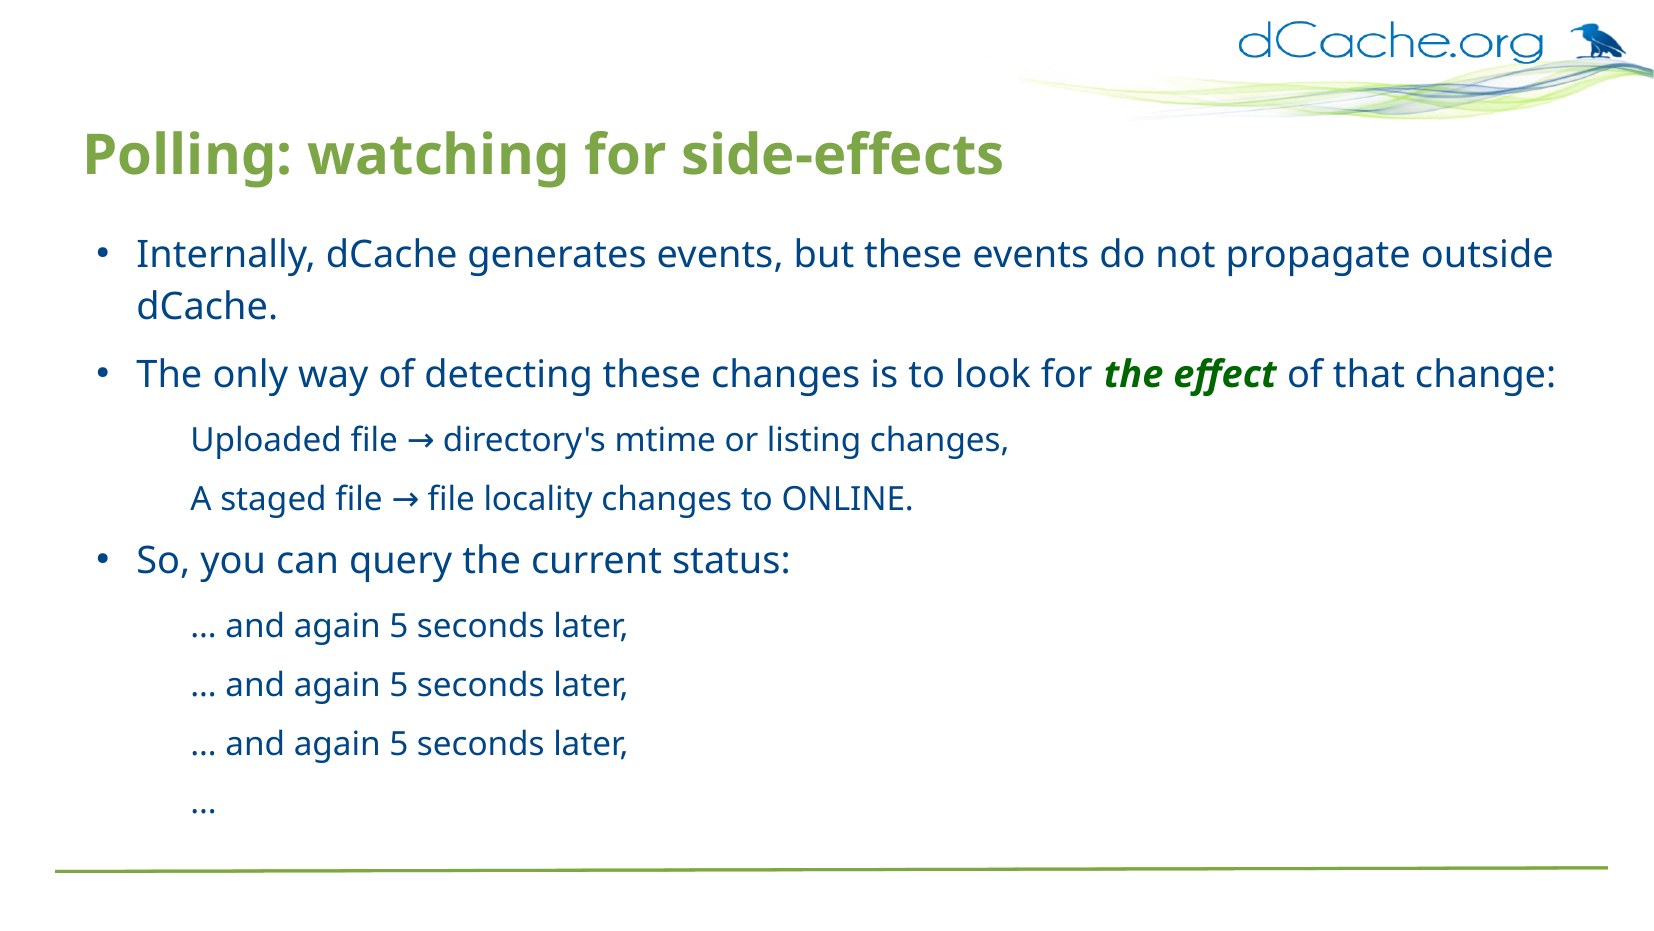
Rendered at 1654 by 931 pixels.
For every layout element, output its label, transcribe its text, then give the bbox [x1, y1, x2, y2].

picture [956, 12, 1654, 127]
title Polling: watching for side-effects [82, 116, 1605, 189]
list Internally, dCache generates events, but these events do not propagate outside dCache. The only way of detecting these changes is to look for the effect of that change: Uploaded file → directory's mtime or listing changes, A staged file → file locality changes to ONLINE. So, you can query the current status: … and again 5 seconds later, … and again 5 seconds later, … and again 5 seconds later, … [82, 227, 1571, 856]
